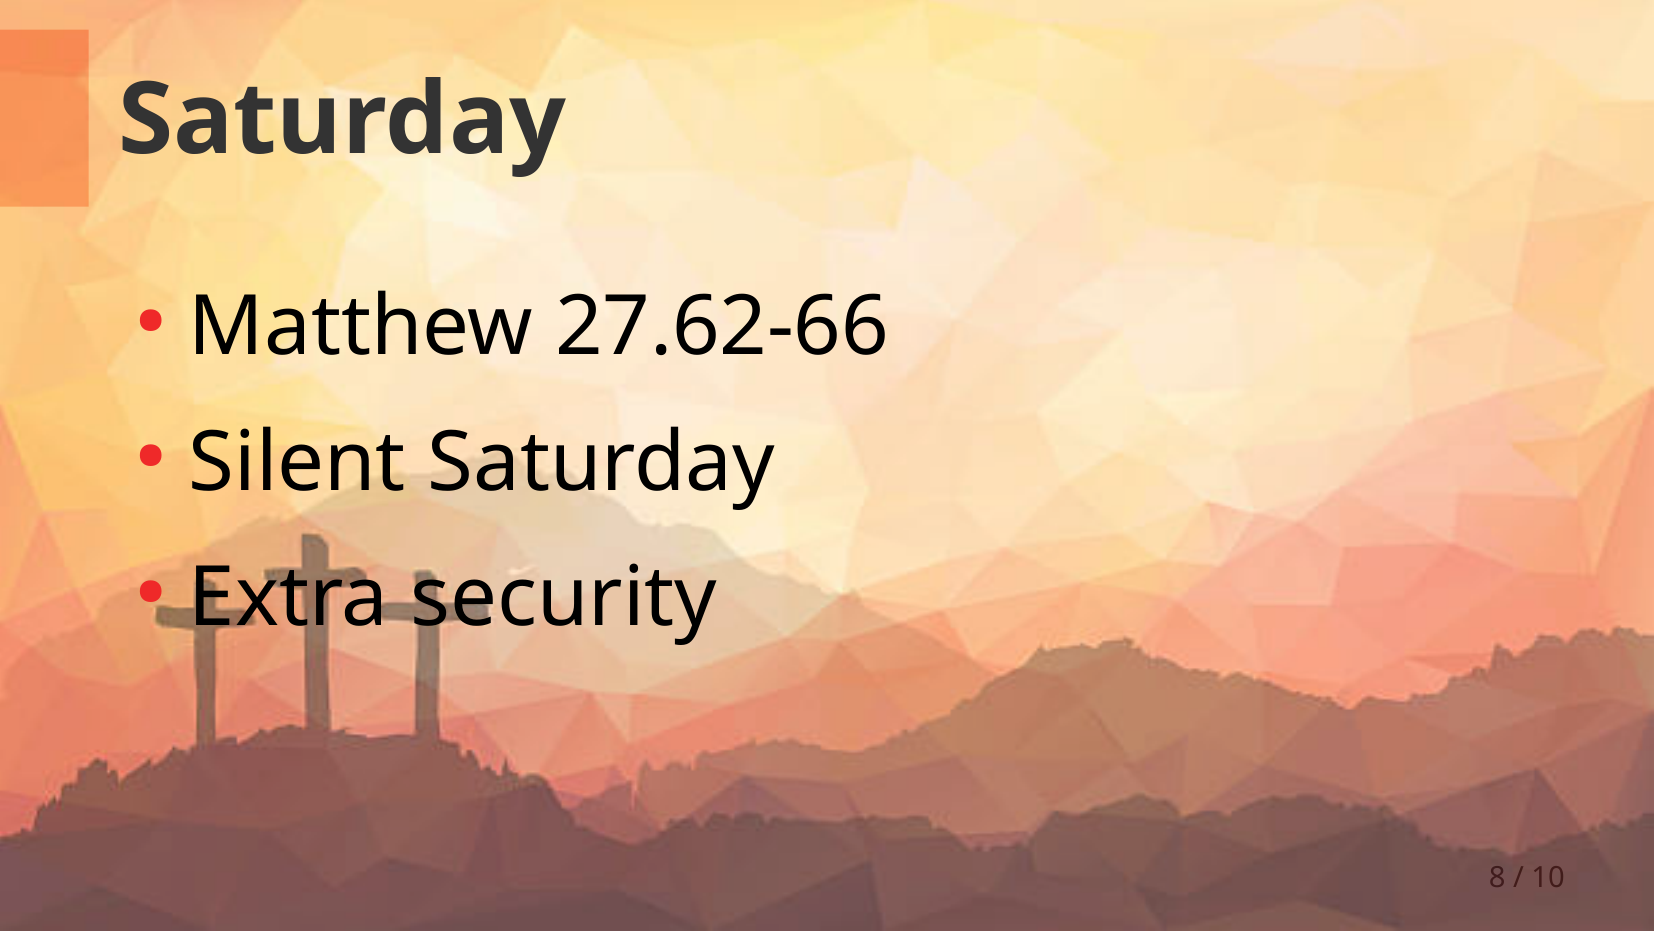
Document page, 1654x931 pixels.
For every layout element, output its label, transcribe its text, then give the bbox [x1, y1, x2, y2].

list Matthew 27.62-66 Silent Saturday Extra security [118, 265, 1536, 806]
title Saturday [118, 37, 1571, 193]
picture [0, 0, 1654, 931]
